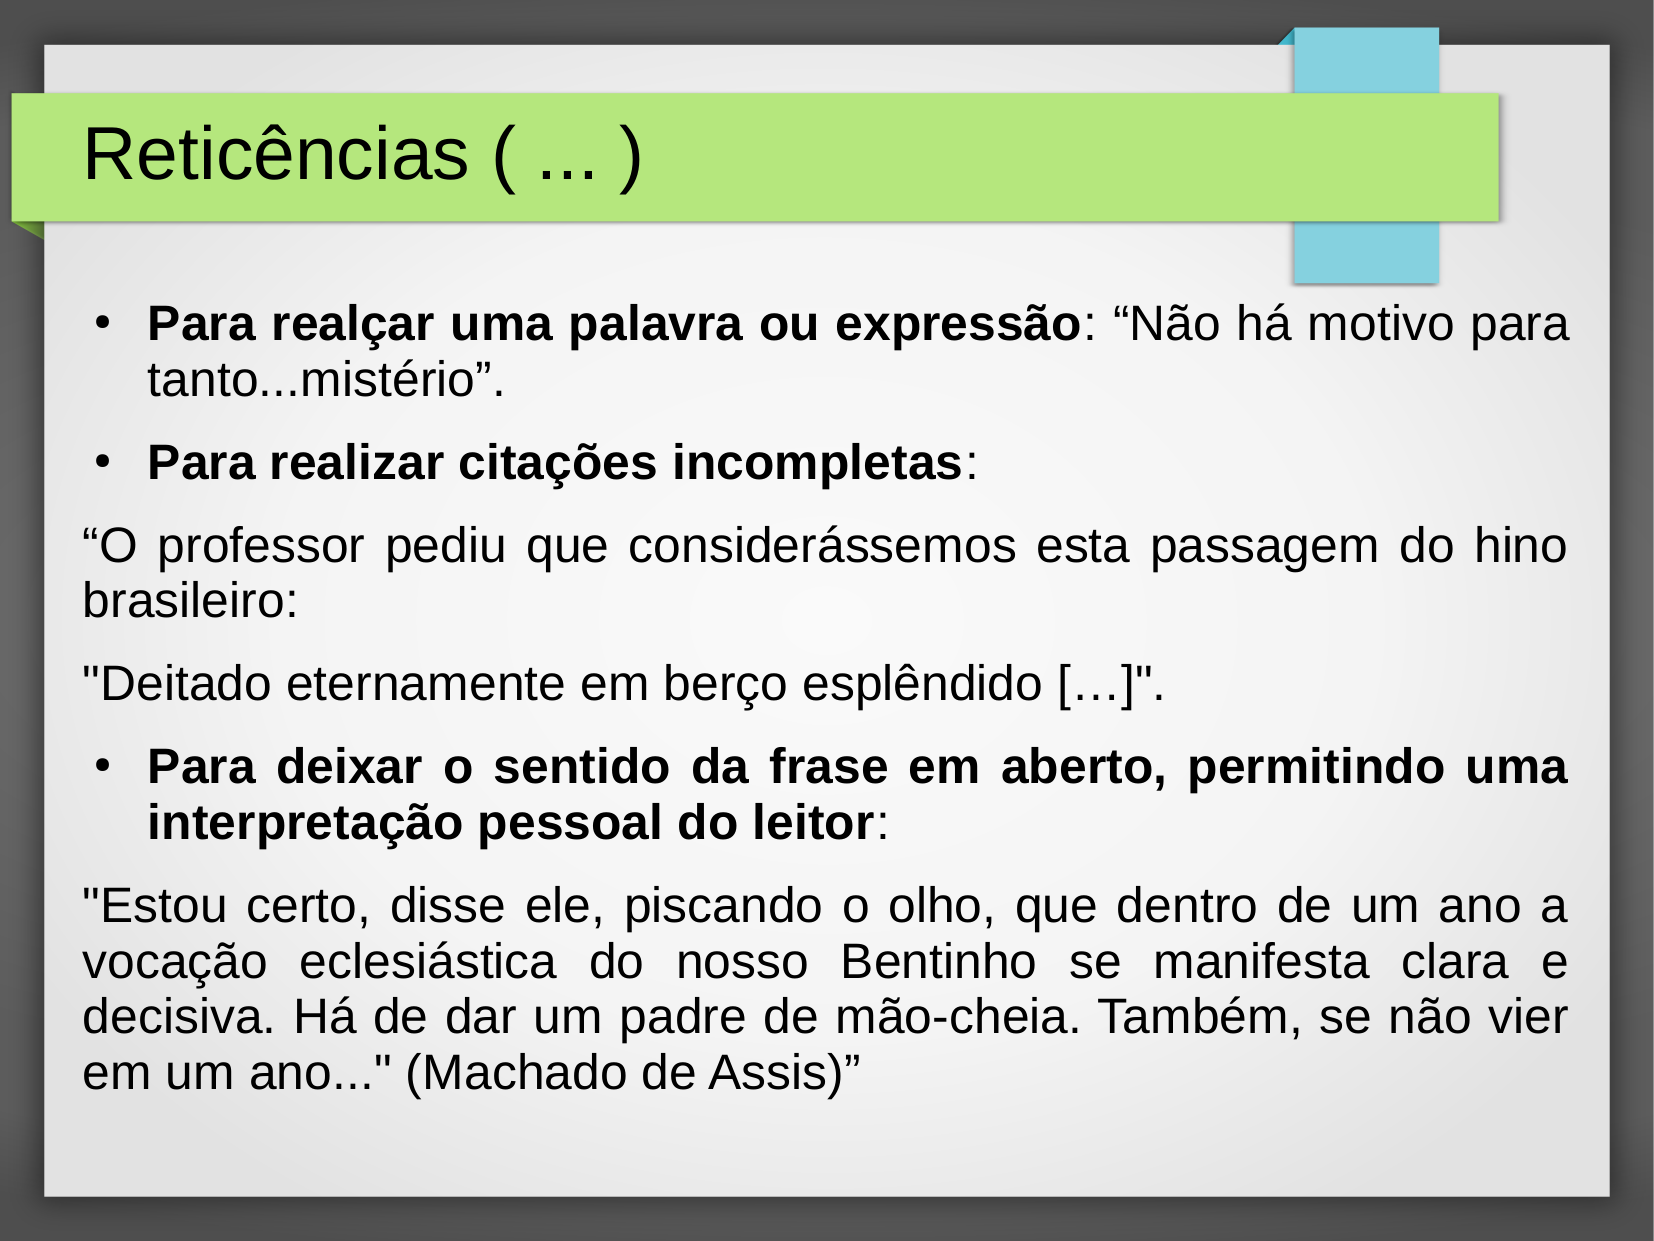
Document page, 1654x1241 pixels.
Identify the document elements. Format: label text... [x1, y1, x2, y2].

title Reticências ( ... ) [82, 94, 1264, 213]
picture [0, 0, 1654, 1241]
list Para realçar uma palavra ou expressão: “Não há motivo para tanto...mistério”. Para realizar citações incompletas: “O professor pediu que considerássemos esta passagem do hino brasileiro: "Deitado eternamente em berço esplêndido […]". Para deixar o sentido da frase em aberto, permitindo uma interpretação pessoal do leitor: "Estou certo, disse ele, piscando o olho, que dentro de um ano a vocação eclesiástica do nosso Bentinho se manifesta clara e decisiva. Há de dar um padre de mão-cheia. Também, se não vier em um ano..." (Machado de Assis)” [82, 295, 1571, 1111]
